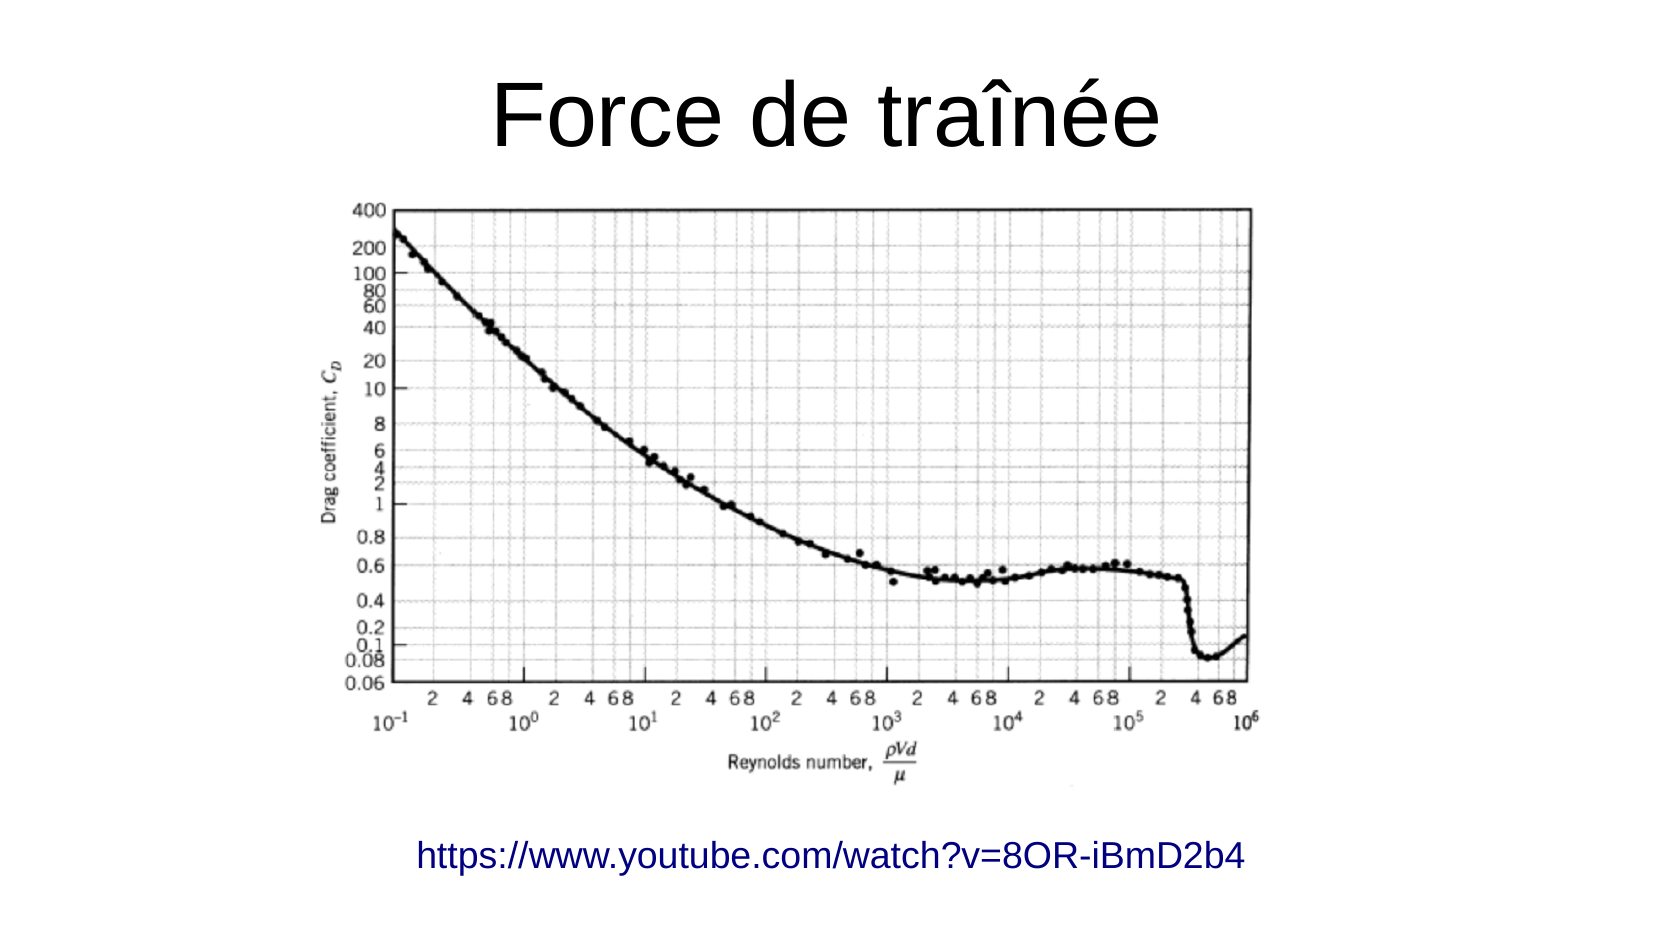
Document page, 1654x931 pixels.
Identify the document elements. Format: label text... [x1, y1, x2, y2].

text_box https://www.youtube.com/watch?v=8OR-iBmD2b4 [401, 826, 1261, 926]
picture [266, 165, 1371, 797]
title Force de traînée [82, 37, 1571, 193]
